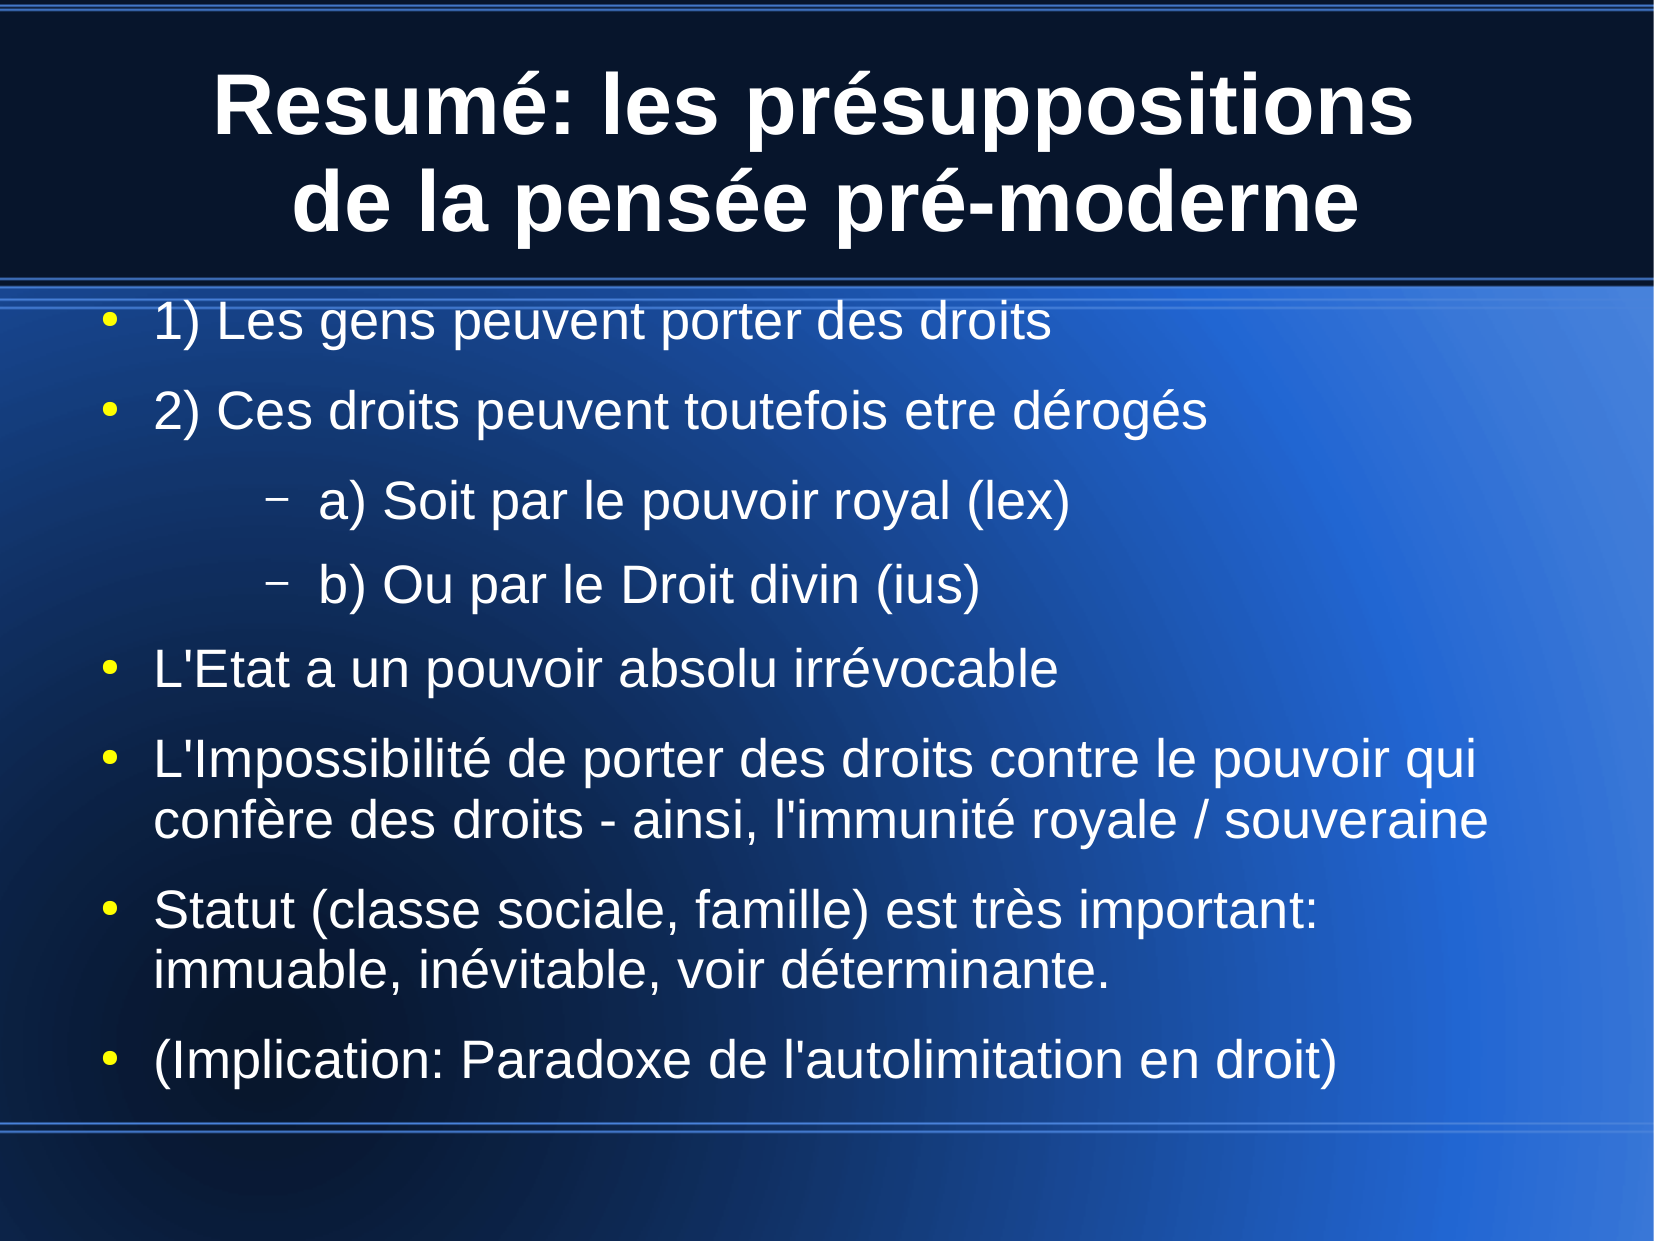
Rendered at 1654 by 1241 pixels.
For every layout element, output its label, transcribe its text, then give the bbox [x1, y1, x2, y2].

title Resumé: les présuppositions de la pensée pré-moderne [82, 49, 1571, 257]
list 1) Les gens peuvent porter des droits 2) Ces droits peuvent toutefois etre dérogés a) Soit par le pouvoir royal (lex) b) Ou par le Droit divin (ius) L'Etat a un pouvoir absolu irrévocable L'Impossibilité de porter des droits contre le pouvoir qui confère des droits - ainsi, l'immunité royale / souveraine Statut (classe sociale, famille) est très important: immuable, inévitable, voir déterminante. (Implication: Paradoxe de l'autolimitation en droit) [82, 290, 1571, 1195]
picture [0, 0, 1654, 1241]
